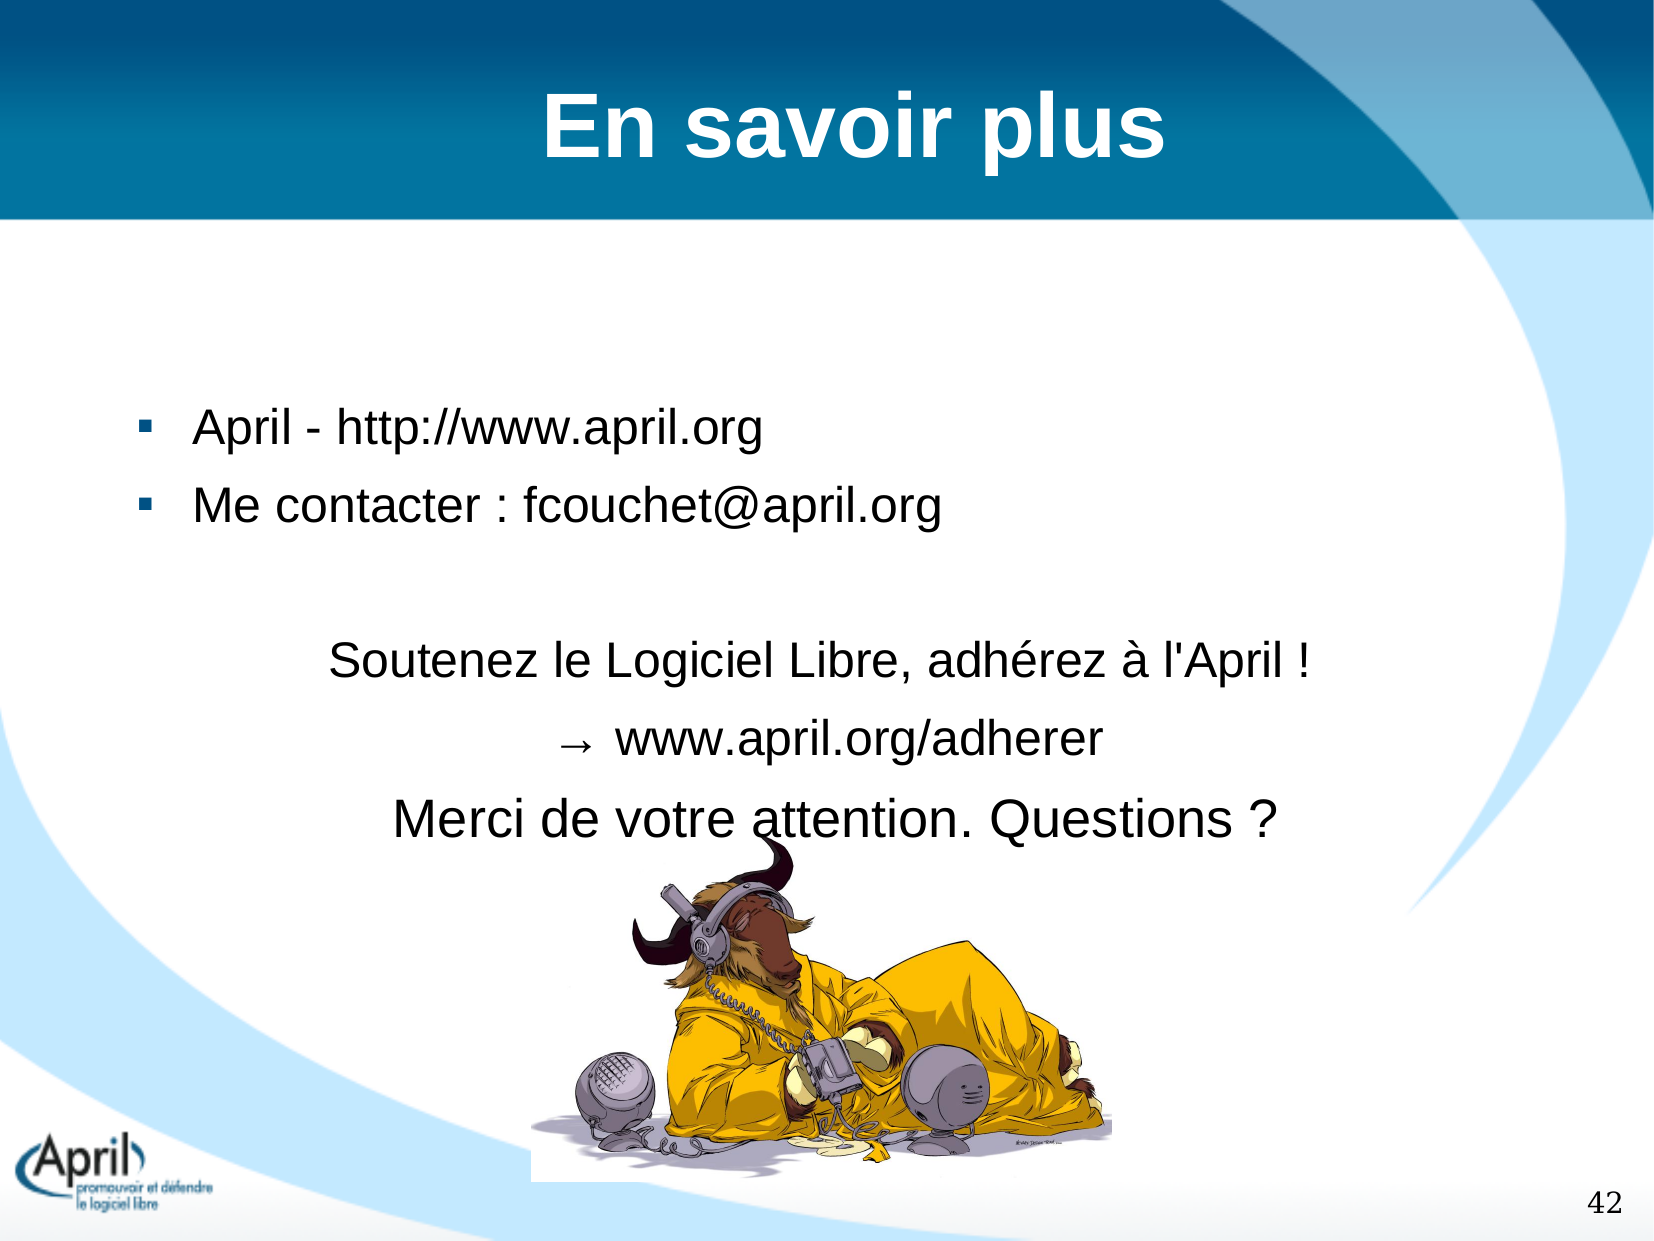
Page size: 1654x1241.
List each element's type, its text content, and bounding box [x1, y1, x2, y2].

title En savoir plus [118, 22, 1531, 230]
picture [0, 0, 1654, 1241]
list April - http://www.april.org Me contacter : fcouchet@april.org Soutenez le Logiciel Libre, adhérez à l'April ! → www.april.org/adherer Merci de votre attention. Questions ? [121, 321, 1534, 1103]
